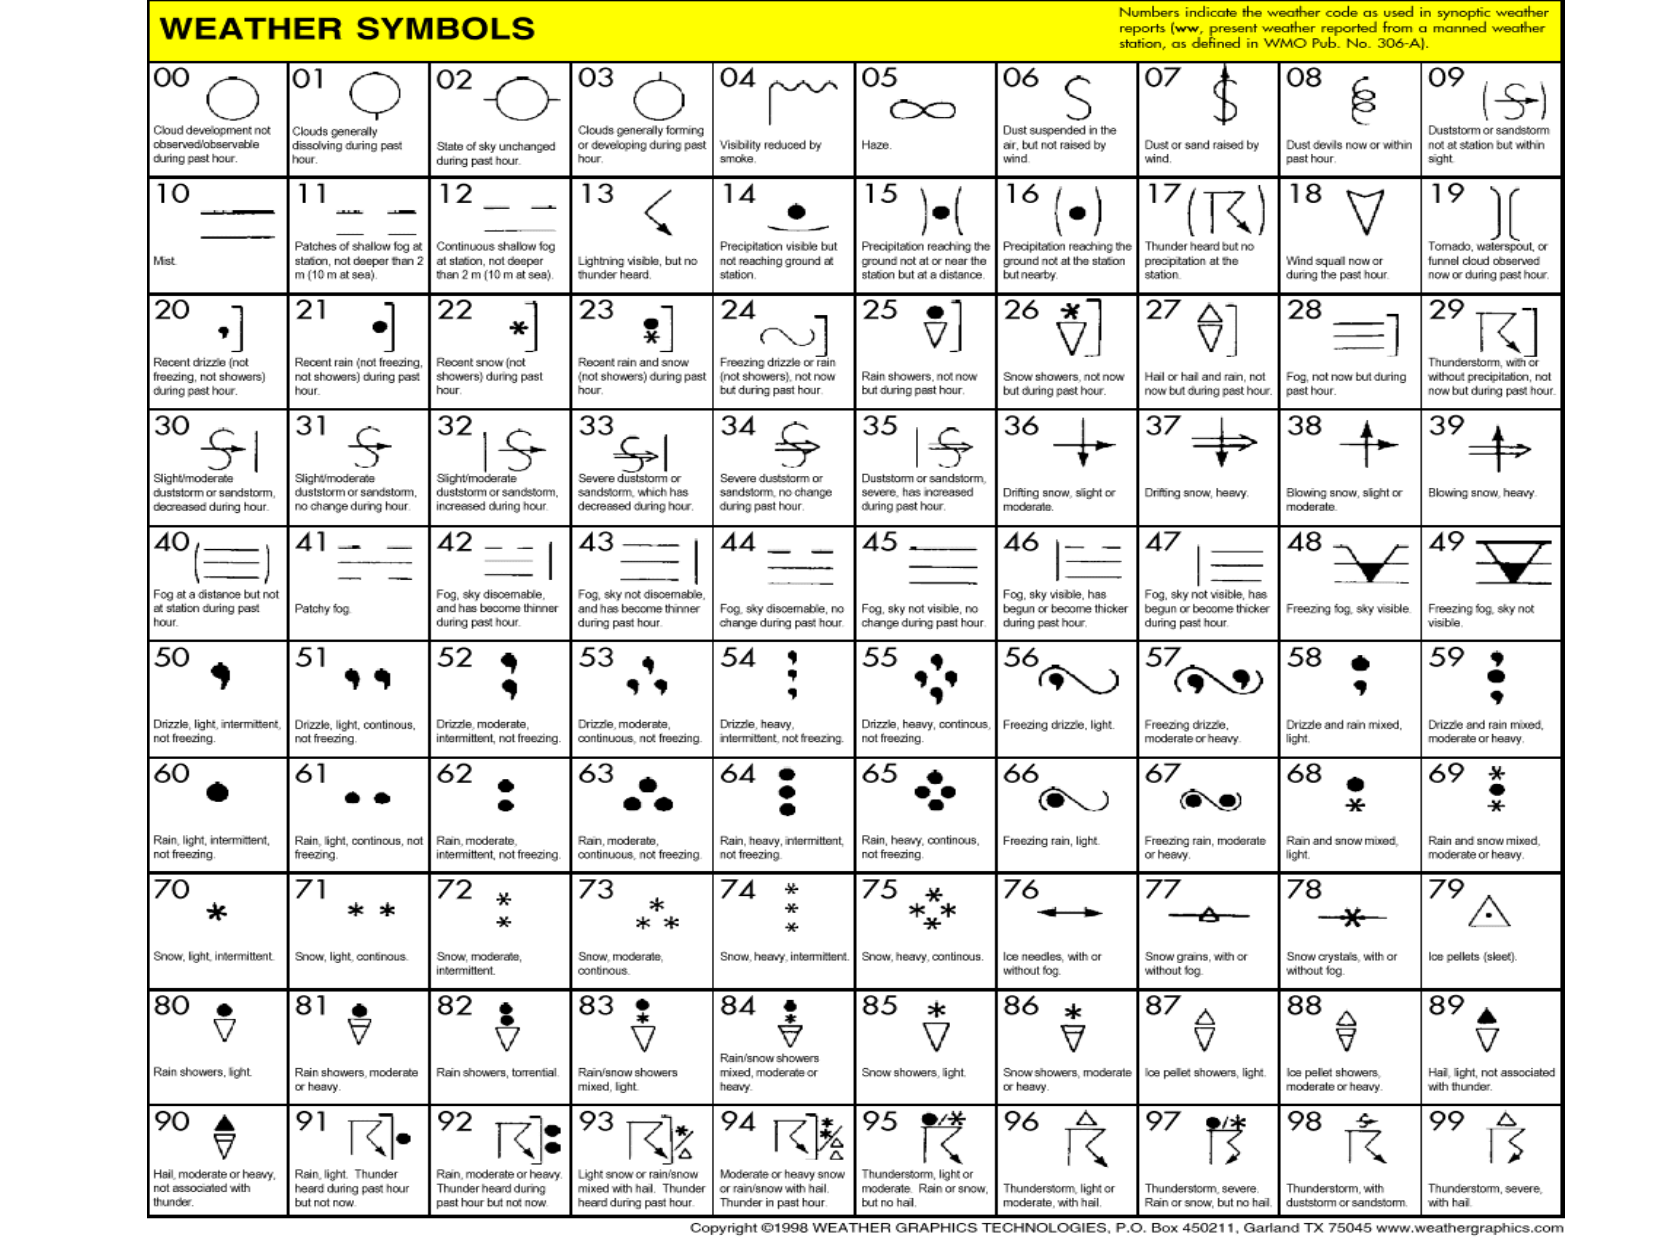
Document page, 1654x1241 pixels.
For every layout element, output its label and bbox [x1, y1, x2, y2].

picture [147, 0, 1565, 1241]
